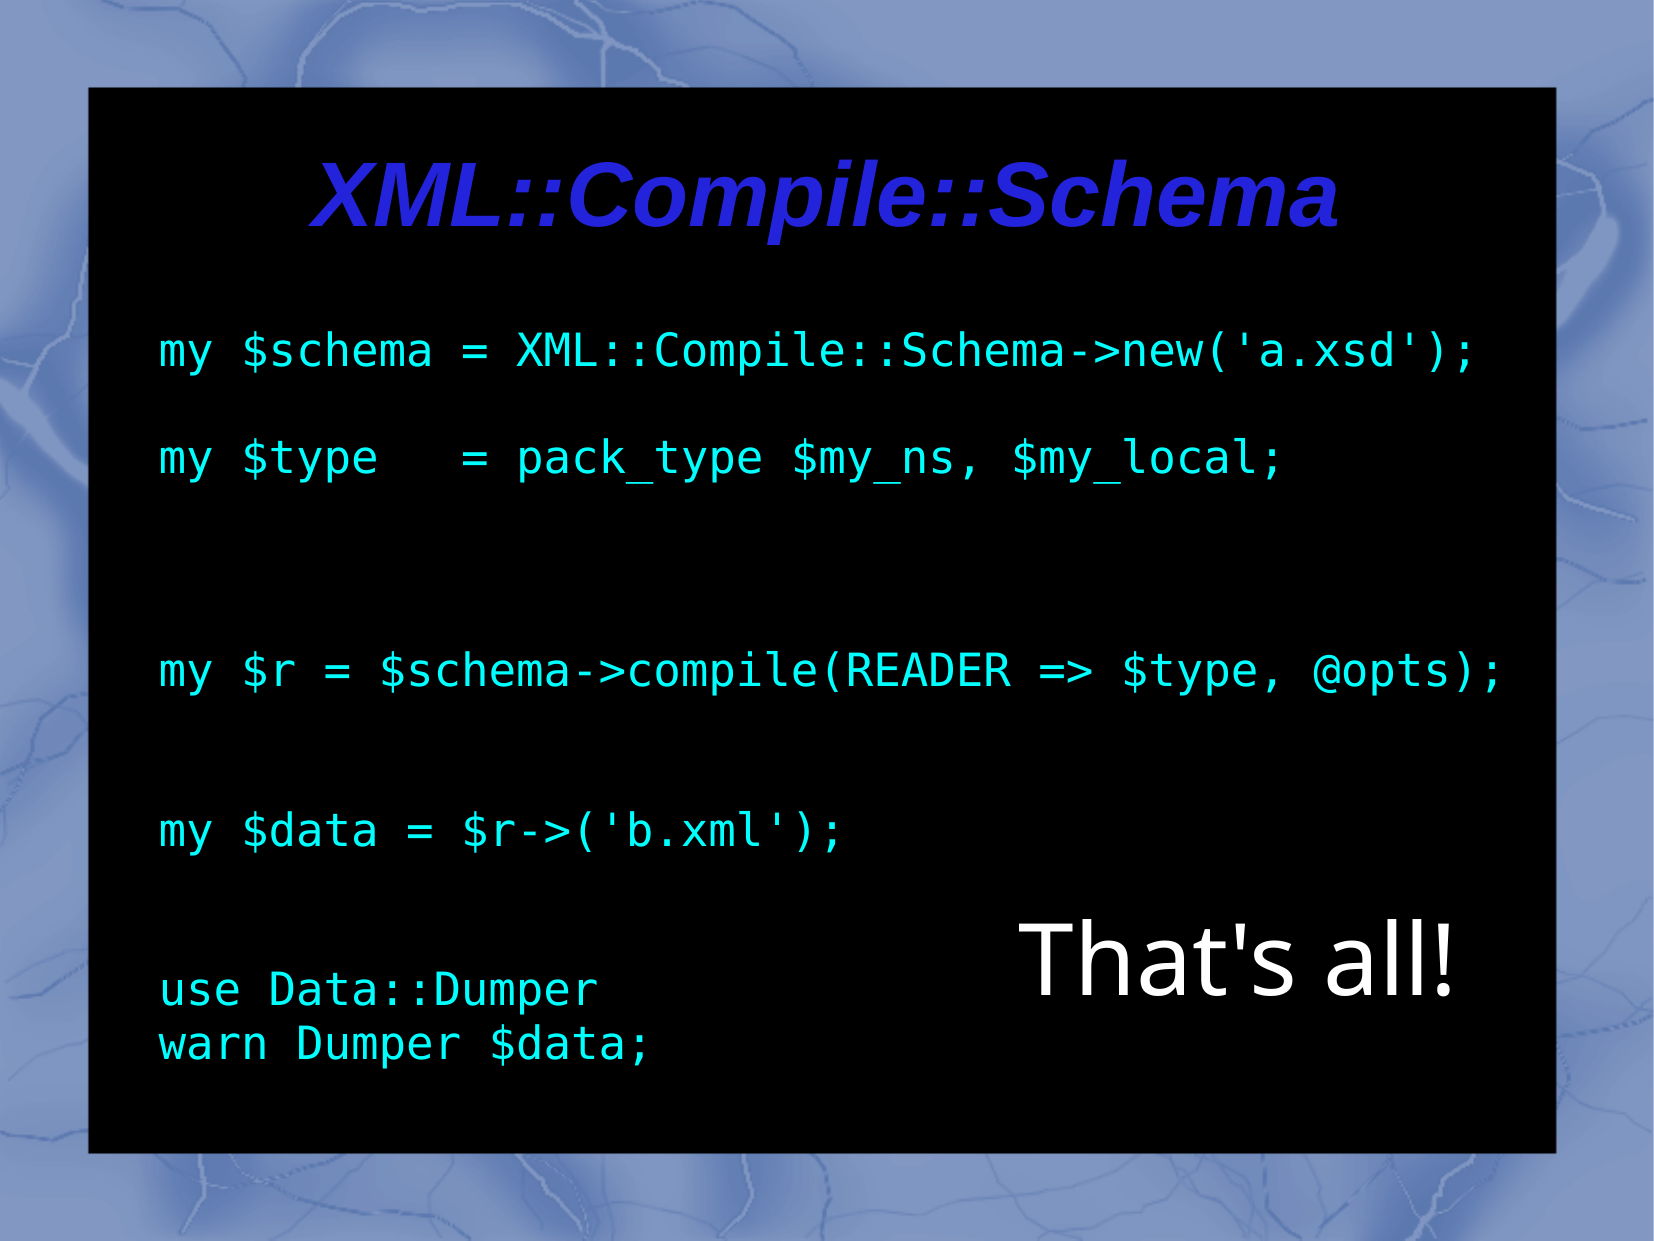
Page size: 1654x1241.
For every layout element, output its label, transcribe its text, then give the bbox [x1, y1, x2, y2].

text_box That's all! [1004, 881, 1506, 1036]
title XML::Compile::Schema [118, 90, 1536, 298]
picture [0, 0, 1654, 1241]
text_box my $schema = XML::Compile::Schema->new('a.xsd'); my $type = pack_type $my_ns, $my_local; my $r = $schema->compile(READER => $type, @opts); my $data = $r->('b.xml'); use Data::Dumper warn Dumper $data; [143, 316, 1521, 1078]
